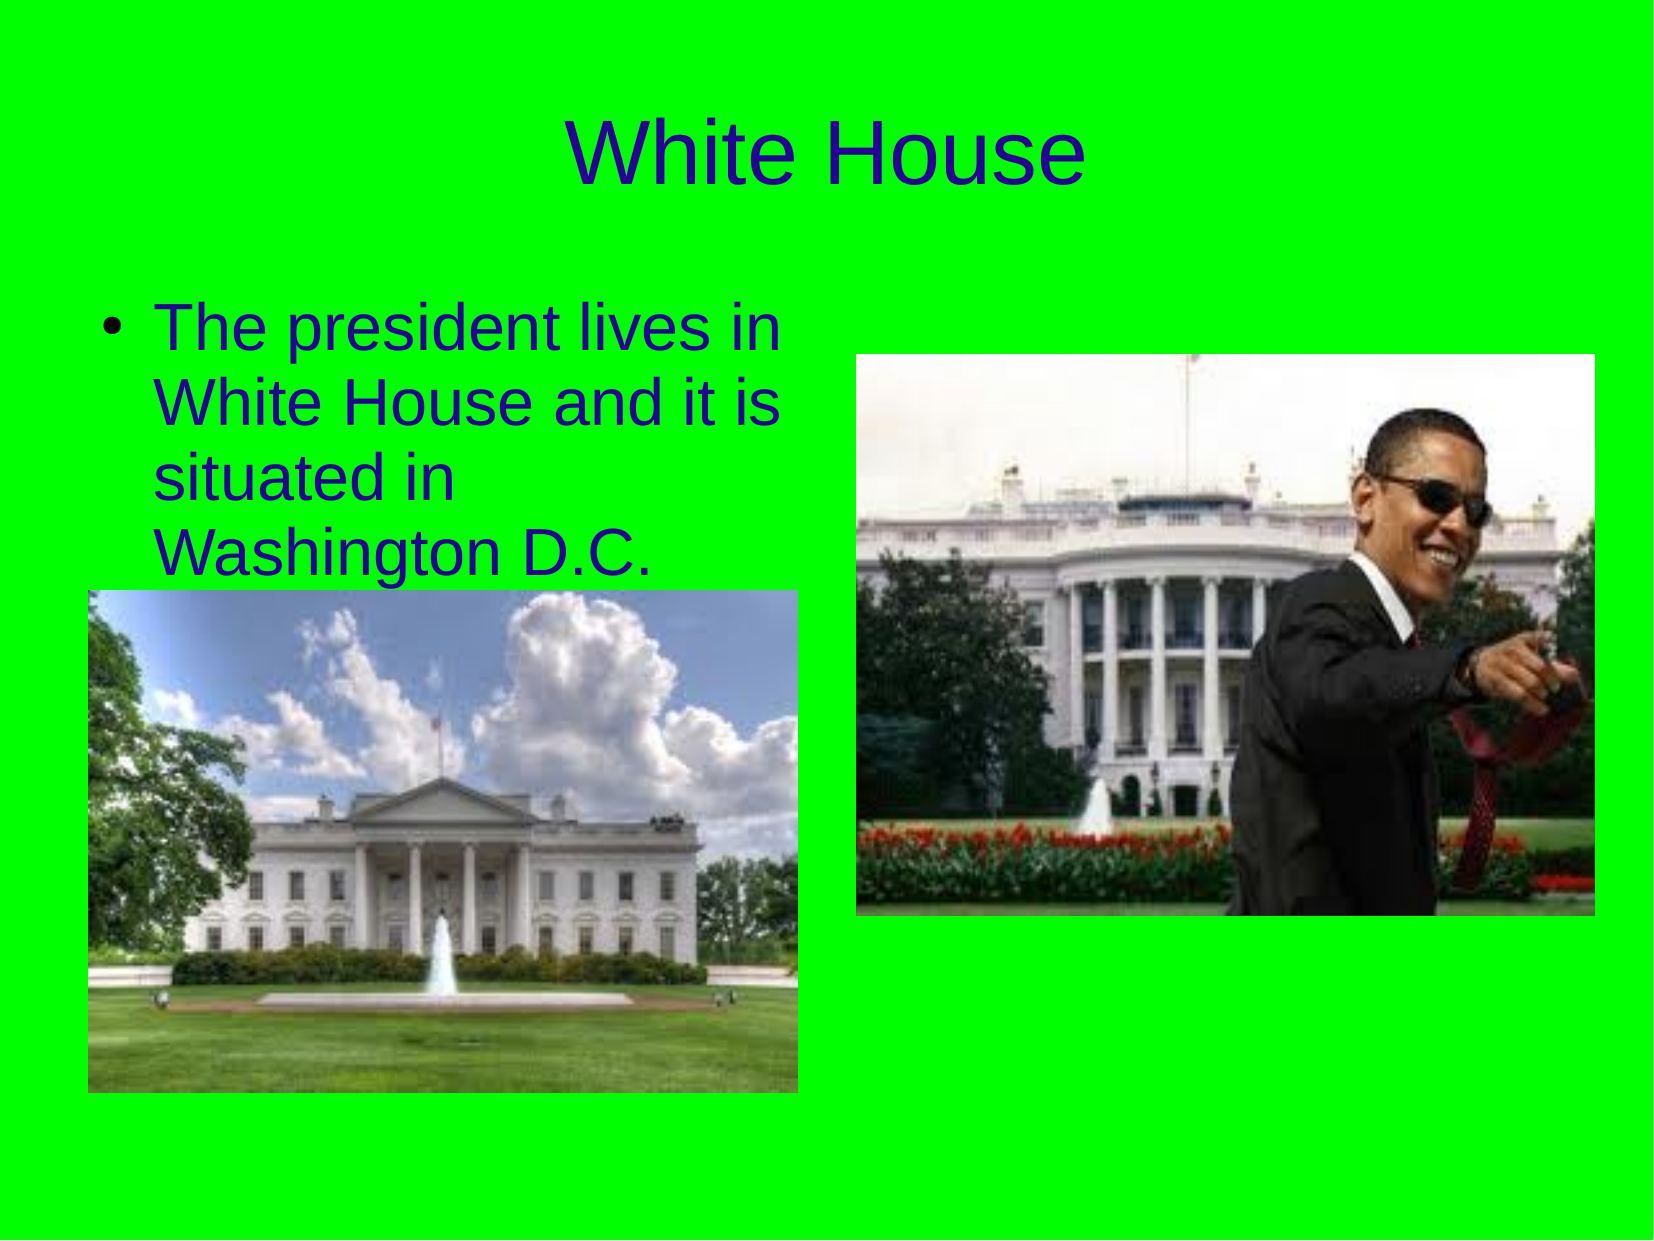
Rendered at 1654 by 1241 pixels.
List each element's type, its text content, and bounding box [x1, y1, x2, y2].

list The president lives in White House and it is situated in Washington D.C. [82, 290, 809, 1109]
picture [856, 354, 1595, 916]
picture [88, 590, 798, 1093]
title White House [82, 49, 1571, 257]
